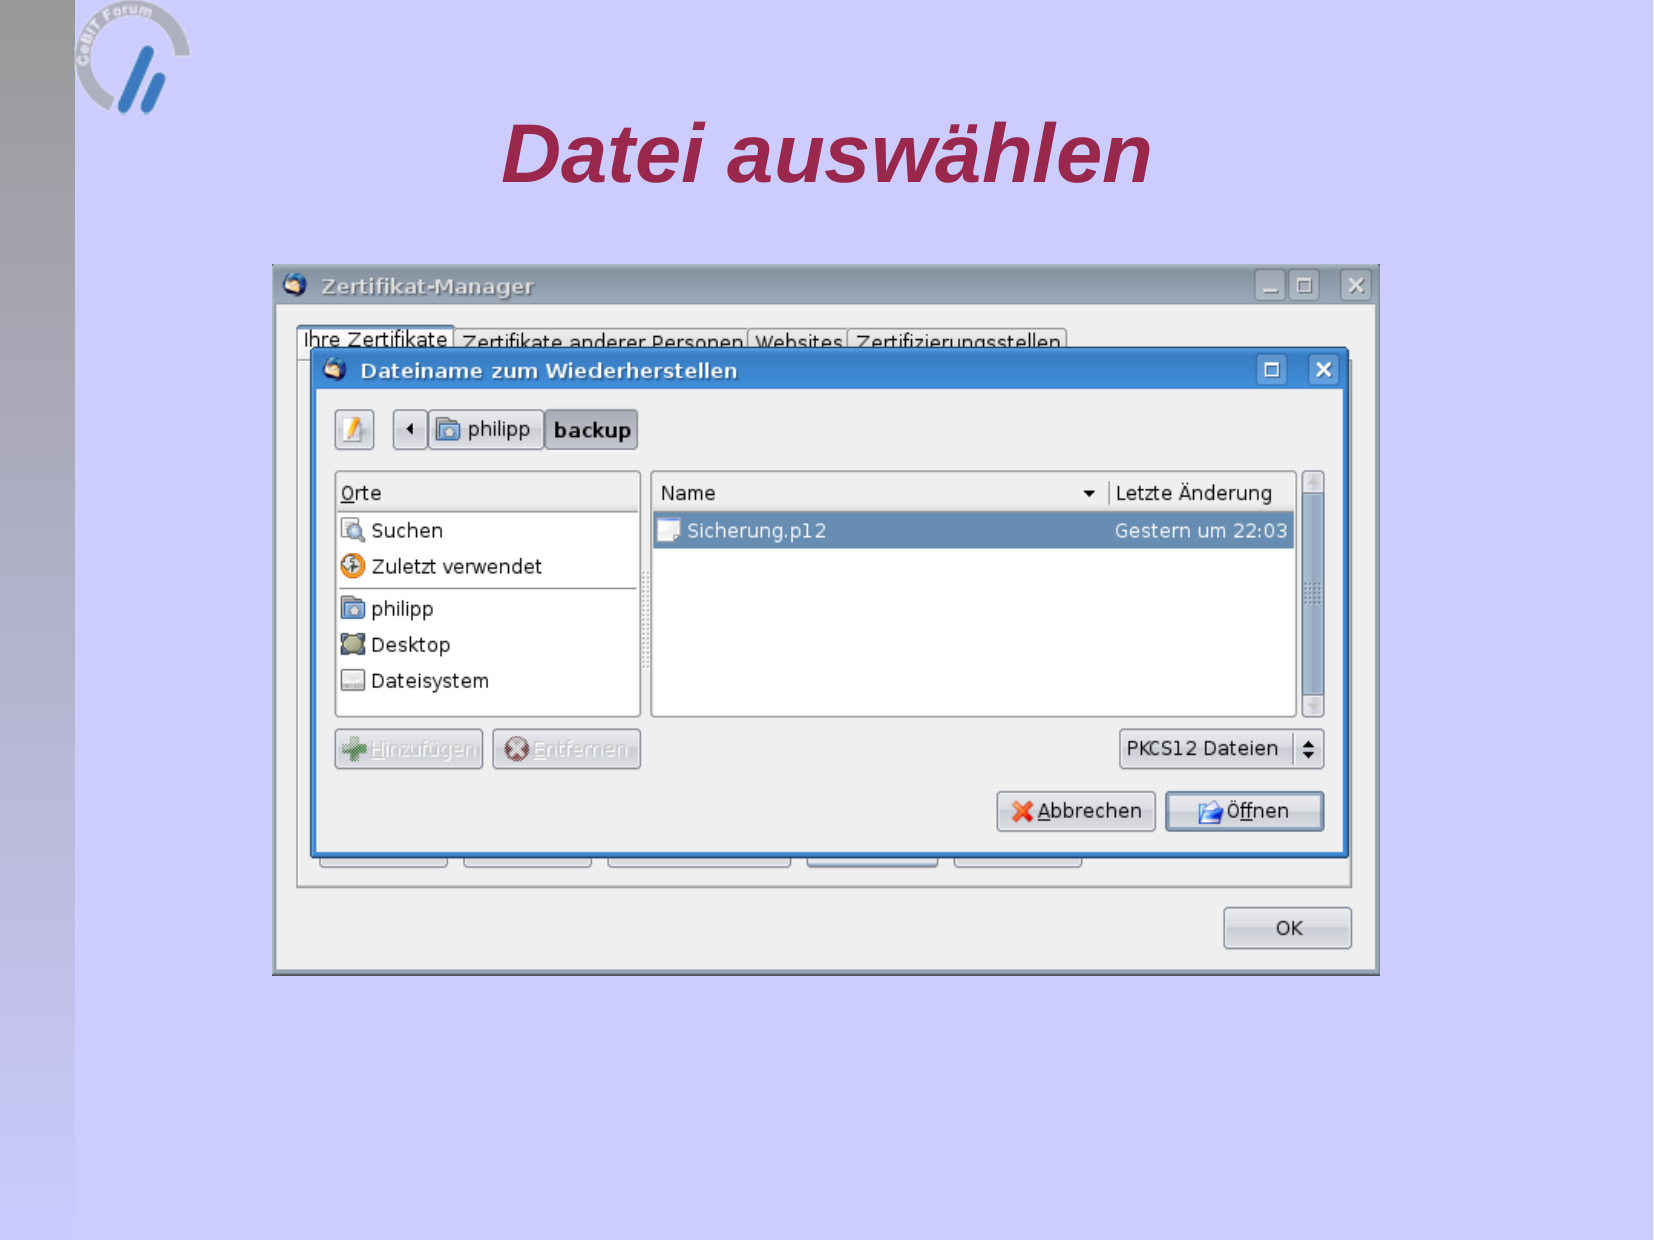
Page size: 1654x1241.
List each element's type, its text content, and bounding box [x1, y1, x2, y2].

title Datei auswählen [121, 49, 1534, 257]
picture [272, 264, 1380, 976]
